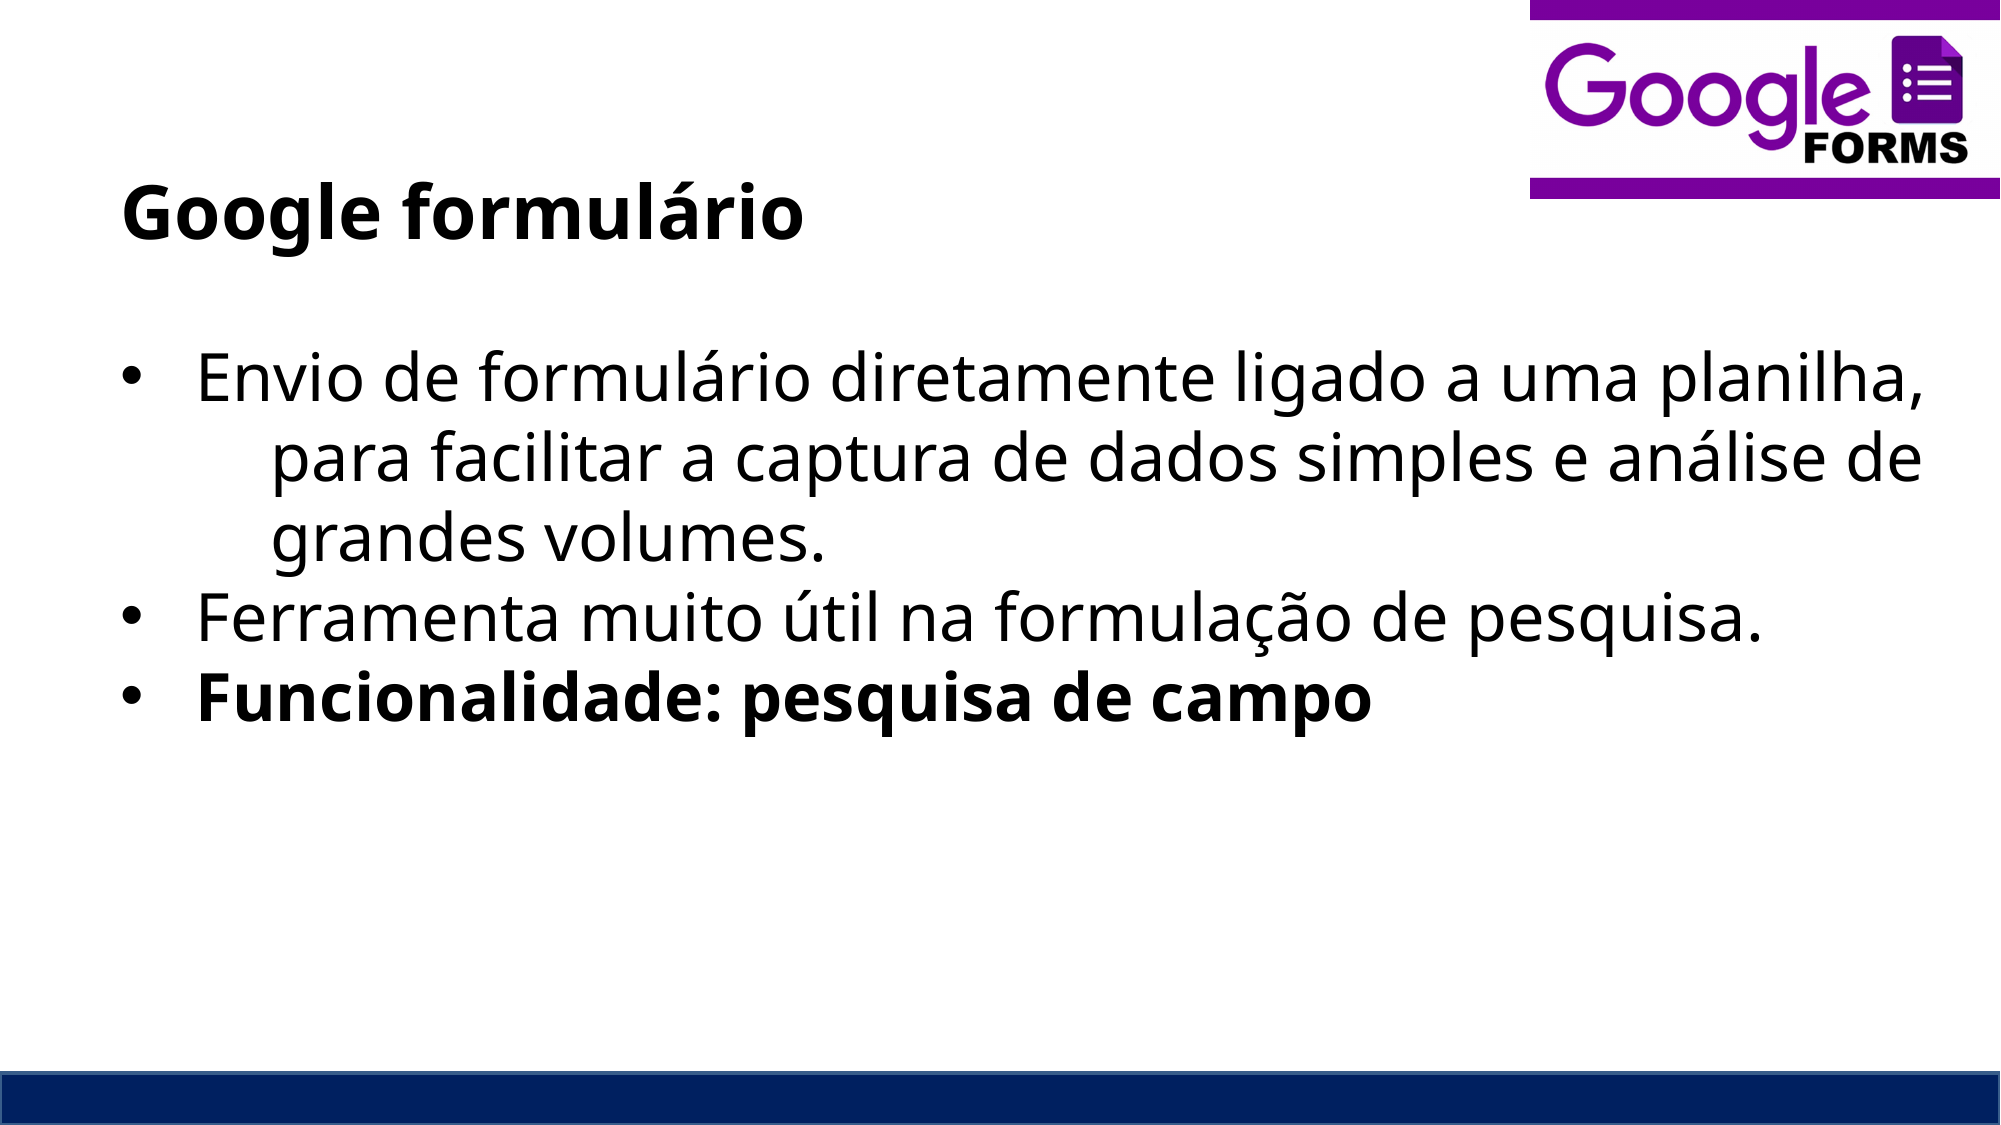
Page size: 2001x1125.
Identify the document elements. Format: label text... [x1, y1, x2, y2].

text_box Google formulário [105, 156, 1433, 263]
text_box Envio de formulário diretamente ligado a uma planilha, para facilitar a captura de dados simples e análise de grandes volumes. Ferramenta muito útil na formulação de pesquisa. Funcionalidade: pesquisa de campo [105, 327, 1948, 747]
text_box [0, 1073, 2000, 1125]
picture [1530, 0, 2000, 199]
